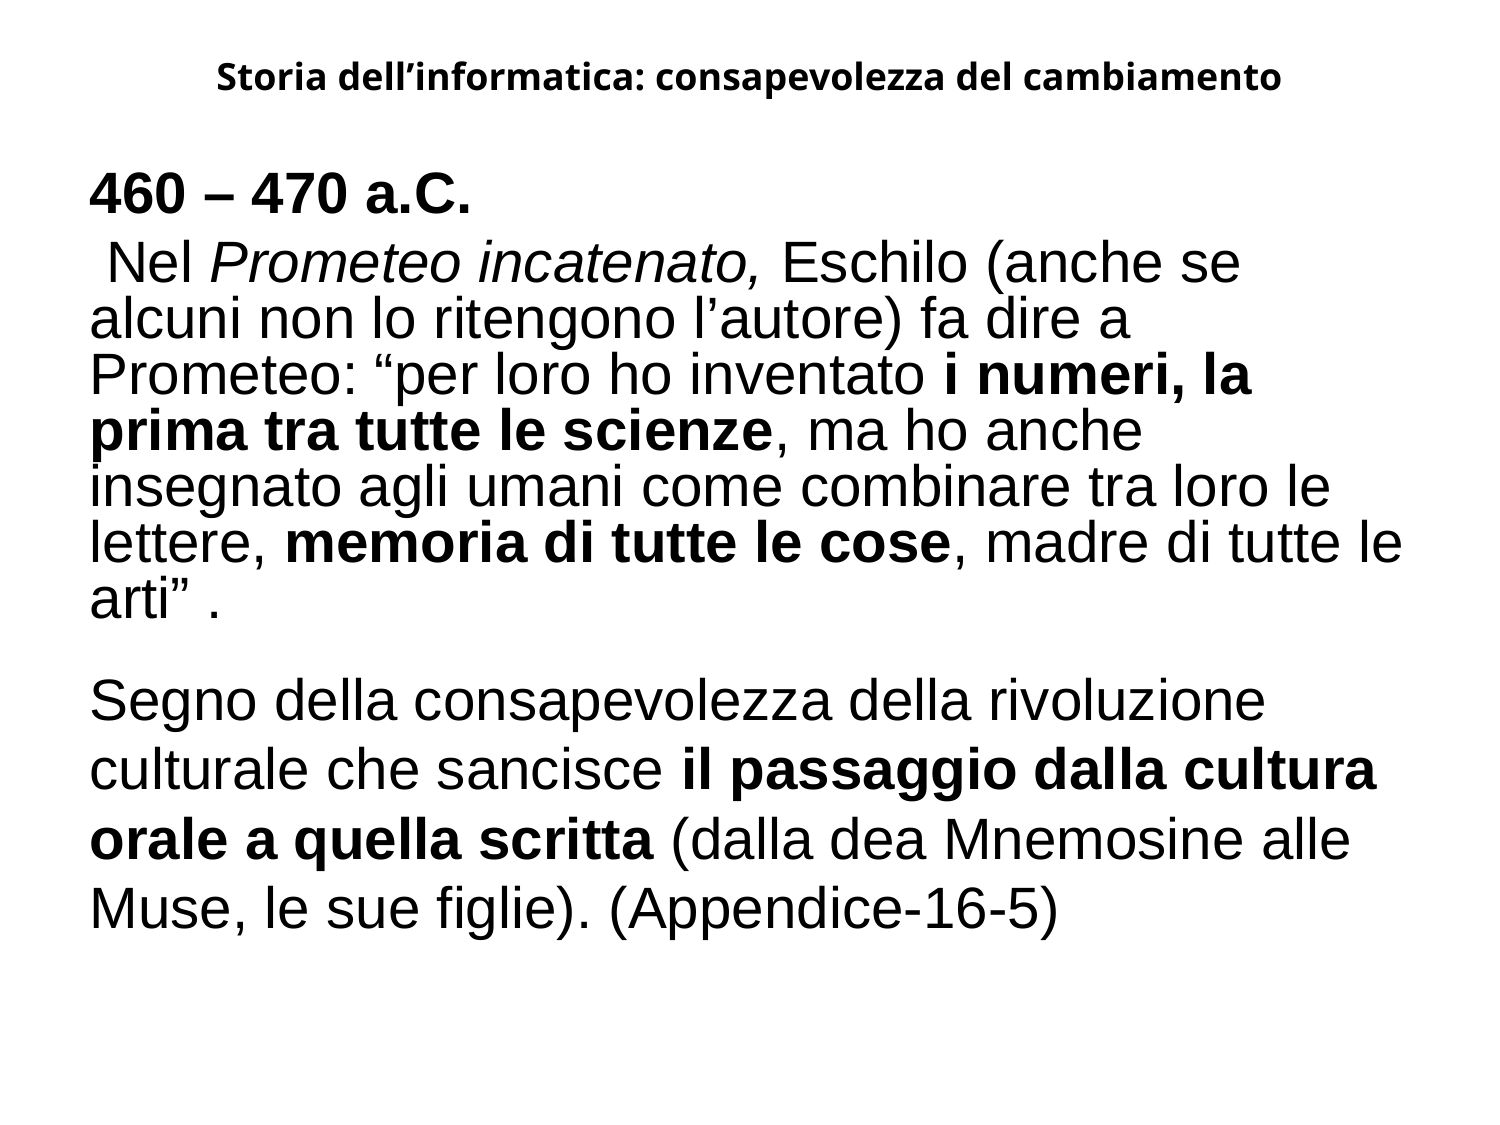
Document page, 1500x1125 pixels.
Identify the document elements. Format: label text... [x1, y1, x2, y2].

title Storia dell’informatica: consapevolezza del cambiamento [75, 45, 1425, 126]
list 460 – 470 a.C. Nel Prometeo incatenato, Eschilo (anche se alcuni non lo ritengono l’autore) fa dire a Prometeo: “per loro ho inventato i numeri, la prima tra tutte le scienze, ma ho anche insegnato agli umani come combinare tra loro le lettere, memoria di tutte le cose, madre di tutte le arti” . Segno della consapevolezza della rivoluzione culturale che sancisce il passaggio dalla cultura orale a quella scritta (dalla dea Mnemosine alle Muse, le sue figlie). (Appendice-16-5) [75, 160, 1425, 1005]
